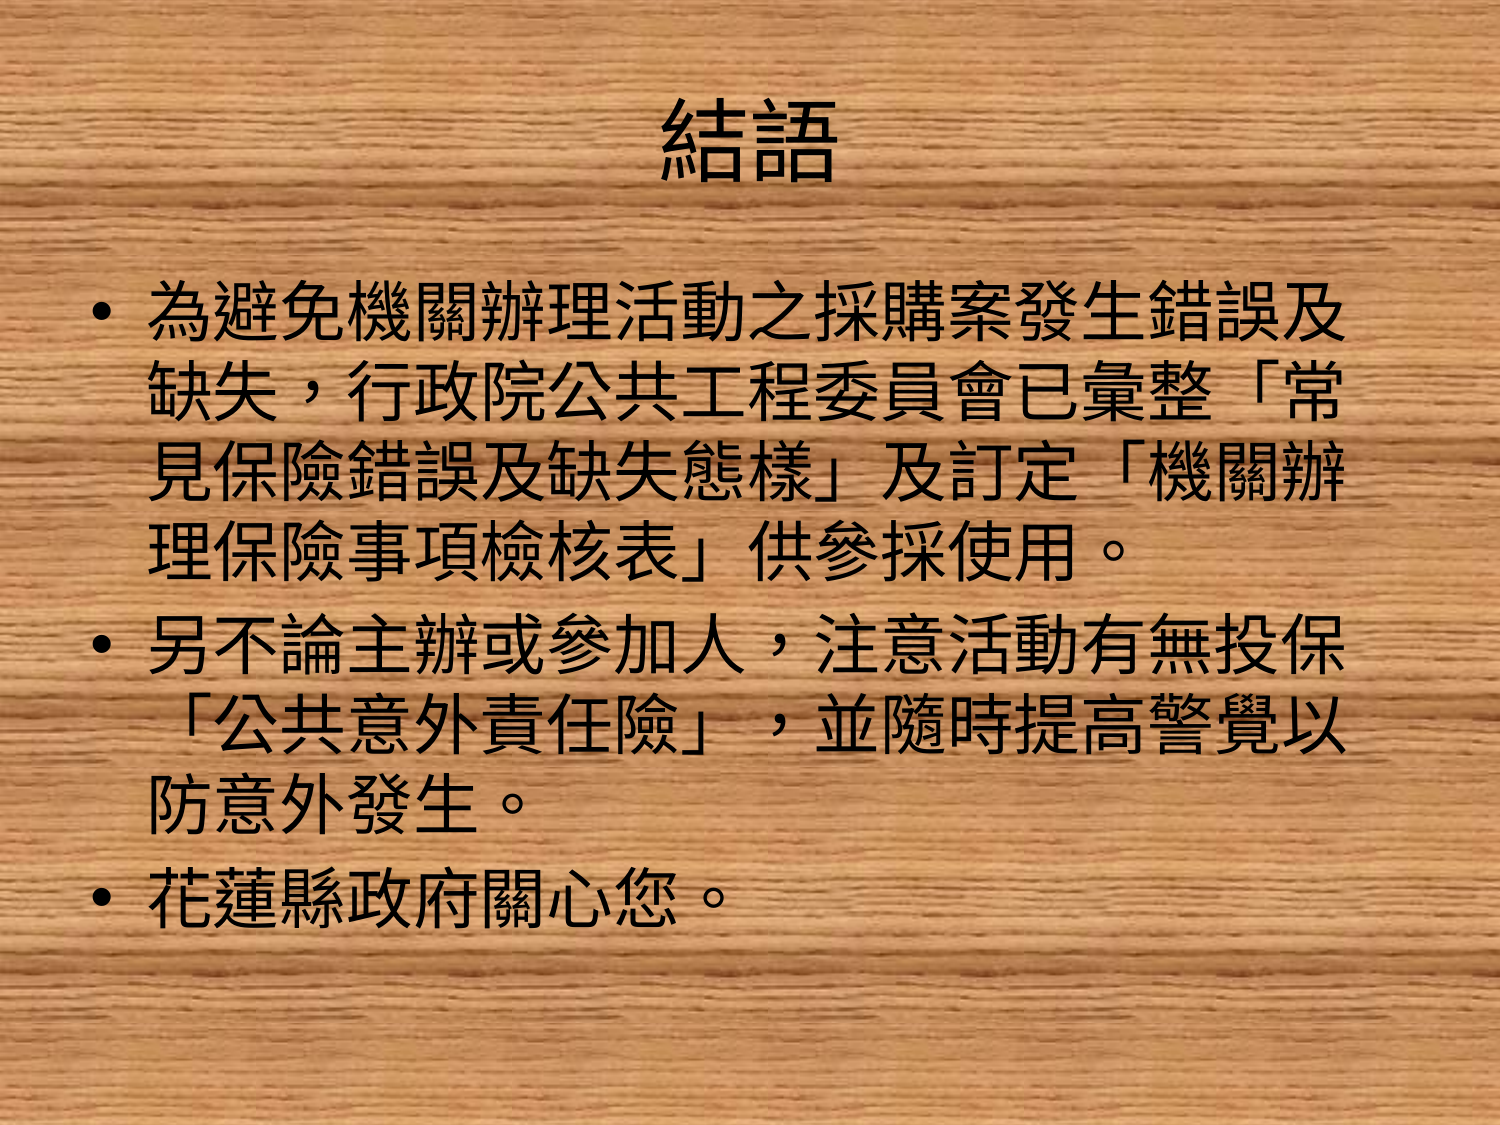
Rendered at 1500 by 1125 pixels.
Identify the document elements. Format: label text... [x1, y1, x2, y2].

picture [0, 0, 1500, 1125]
title 結語 [75, 45, 1425, 233]
list 為避免機關辦理活動之採購案發生錯誤及缺失，行政院公共工程委員會已彙整「常見保險錯誤及缺失態樣」及訂定「機關辦理保險事項檢核表」供參採使用。 另不論主辦或參加人，注意活動有無投保「公共意外責任險」，並隨時提高警覺以防意外發生。 花蓮縣政府關心您。 [75, 262, 1425, 1005]
